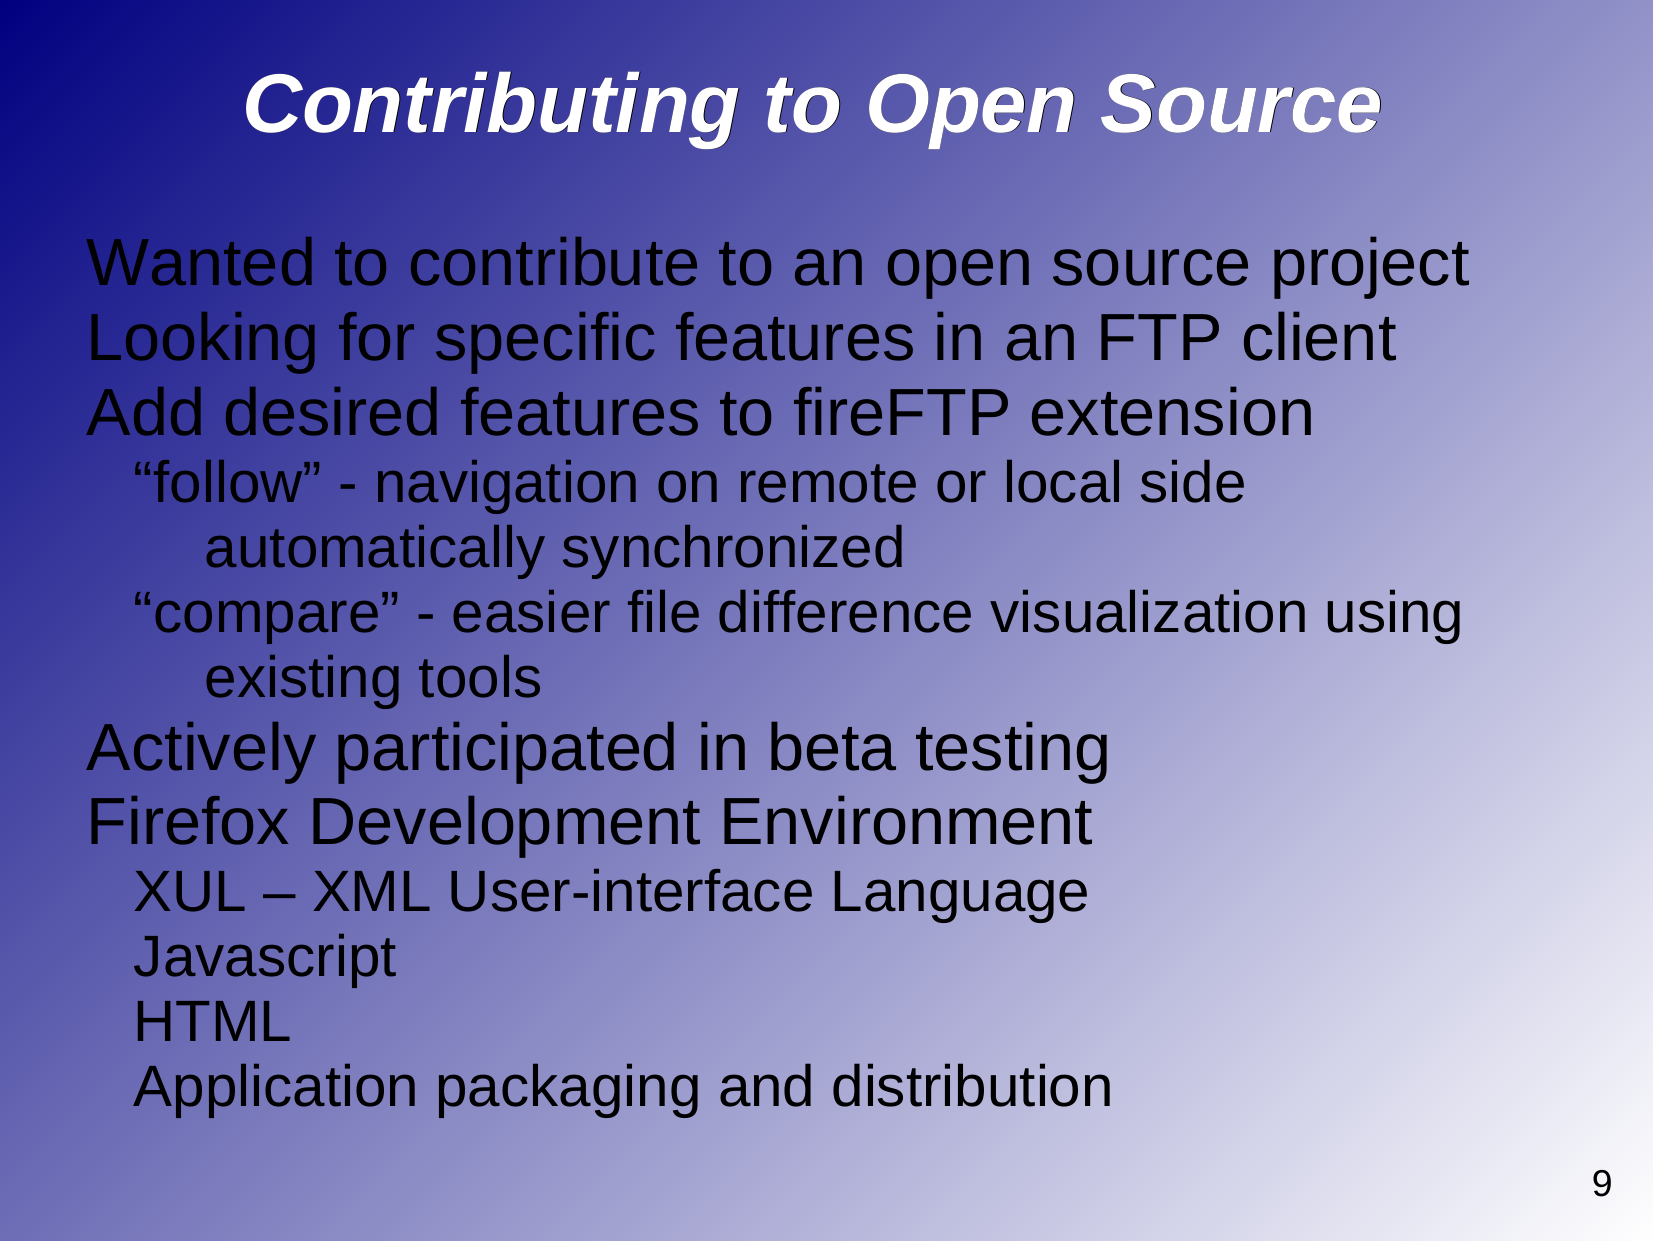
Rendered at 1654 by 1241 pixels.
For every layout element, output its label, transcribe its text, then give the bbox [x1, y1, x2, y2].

title Contributing to Open Source [37, 19, 1612, 188]
list Wanted to contribute to an open source project Looking for specific features in an FTP client Add desired features to fireFTP extension “follow” - navigation on remote or local side automatically synchronized “compare” - easier file difference visualization using existing tools Actively participated in beta testing Firefox Development Environment XUL – XML User-interface Language Javascript HTML Application packaging and distribution [74, 225, 1575, 1163]
